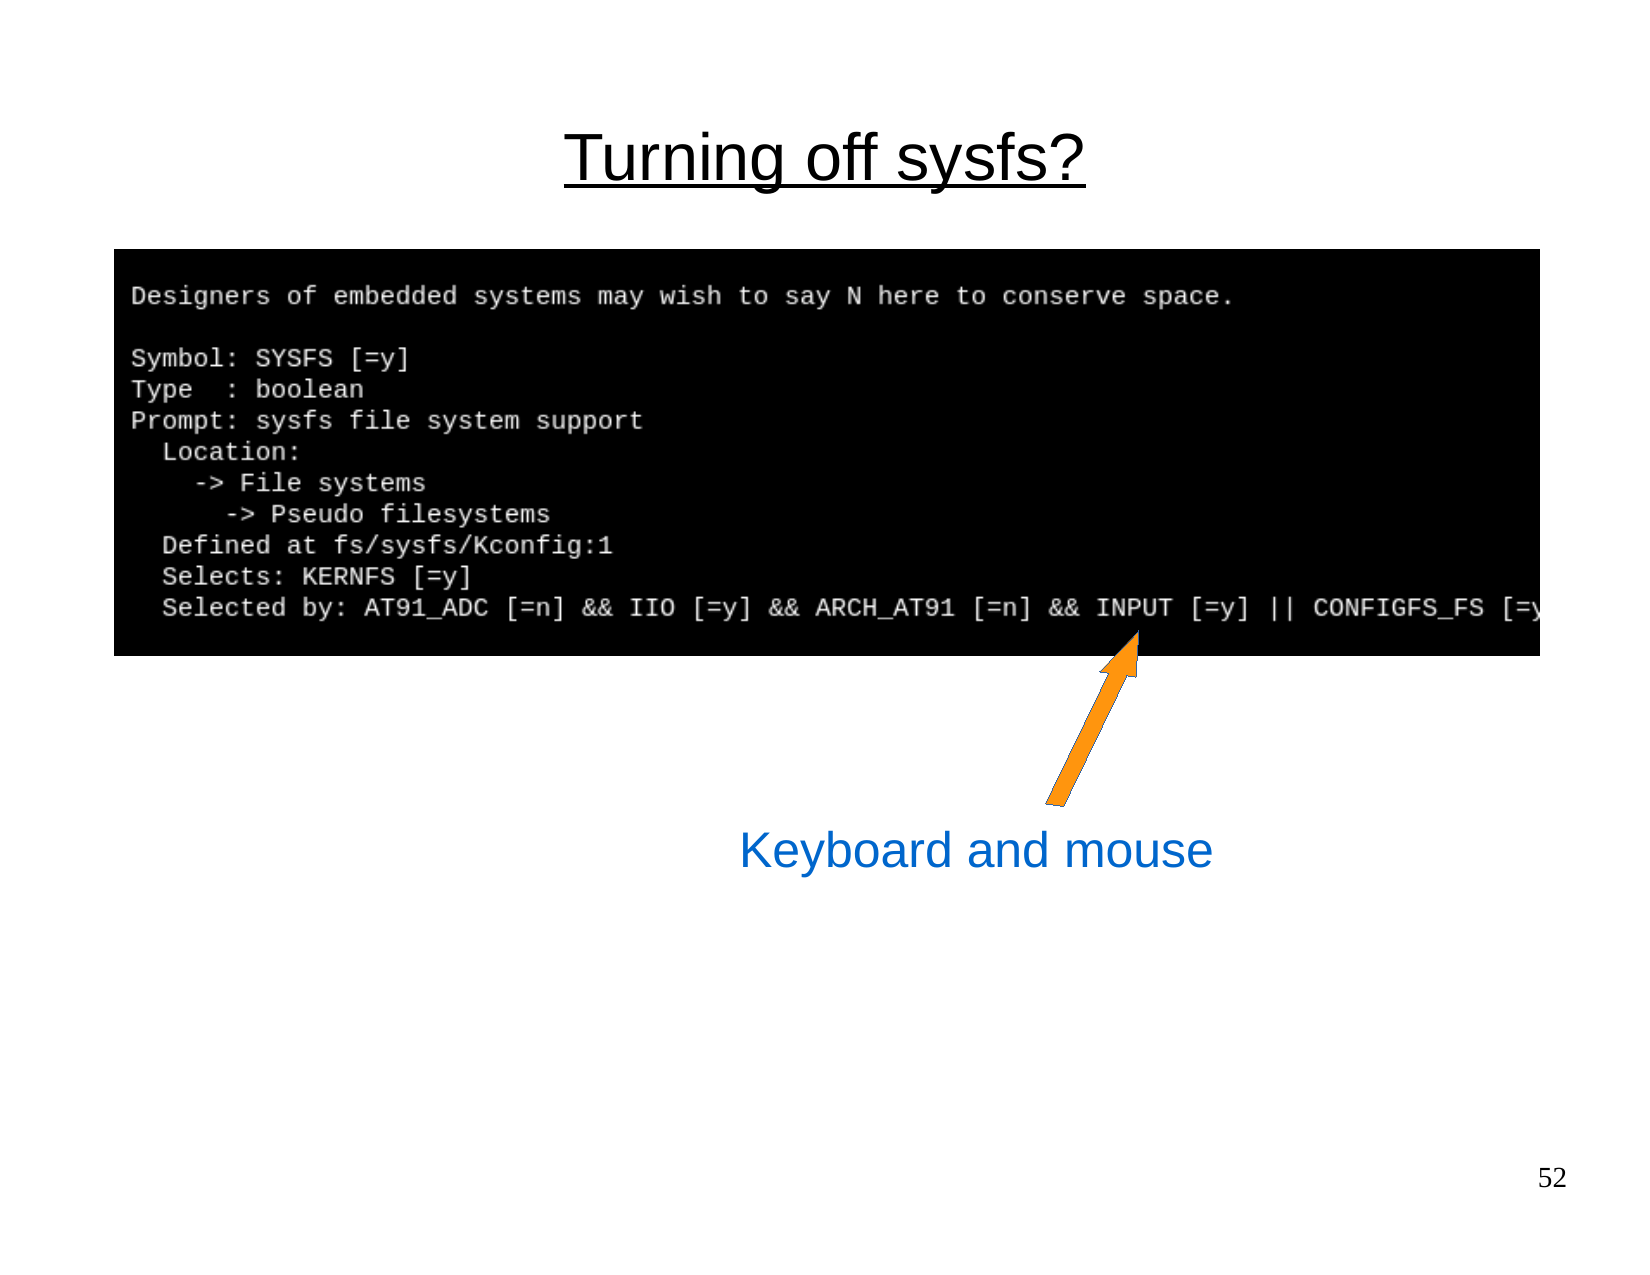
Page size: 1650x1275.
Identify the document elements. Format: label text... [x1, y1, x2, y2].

text_box [1045, 630, 1139, 807]
text_box Keyboard and mouse [724, 814, 1230, 912]
picture [114, 249, 1540, 656]
title Turning off sysfs? [82, 50, 1568, 264]
